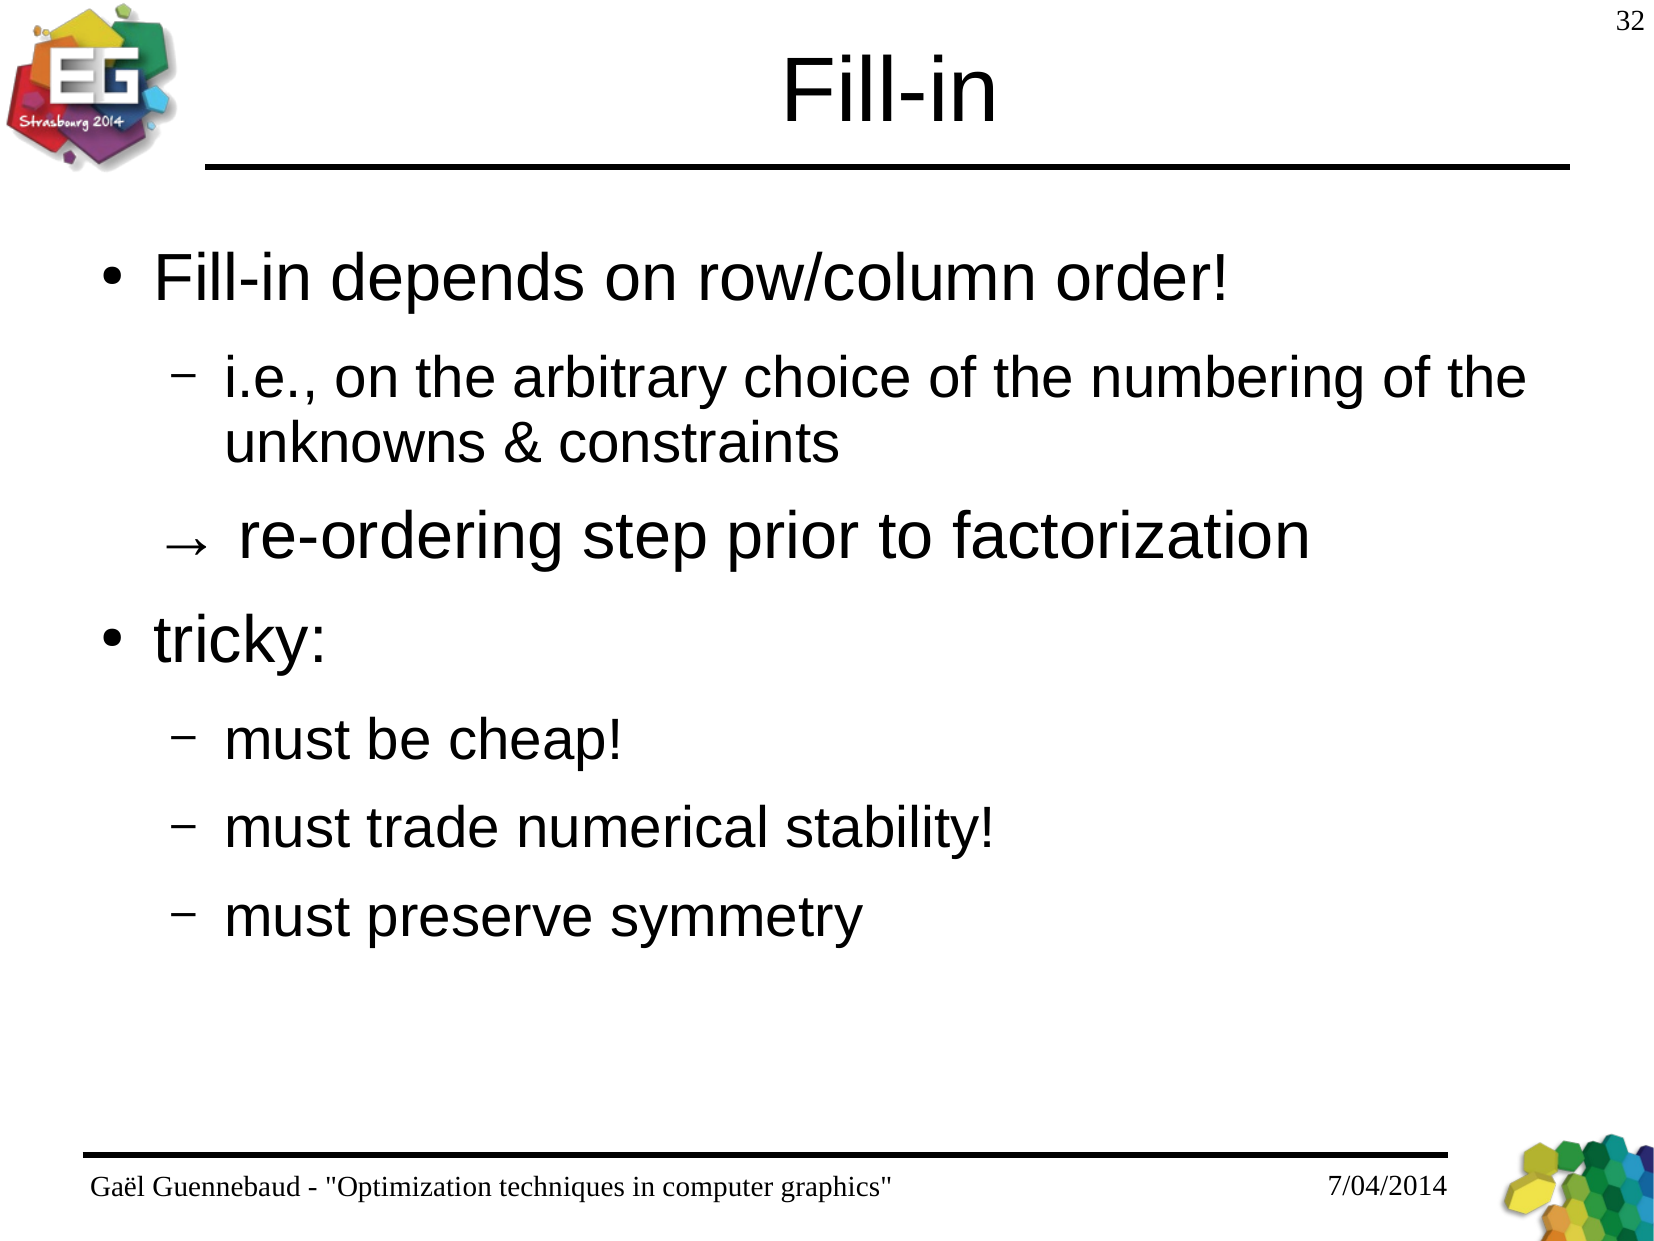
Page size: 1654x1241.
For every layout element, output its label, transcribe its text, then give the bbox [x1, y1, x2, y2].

picture [1499, 1128, 1654, 1241]
list Fill-in depends on row/column order! i.e., on the arbitrary choice of the numbering of the unknowns & constraints → re-ordering step prior to factorization tricky: must be cheap! must trade numerical stability! must preserve symmetry [82, 240, 1571, 1126]
picture [0, 0, 180, 180]
title Fill-in [210, 31, 1571, 148]
